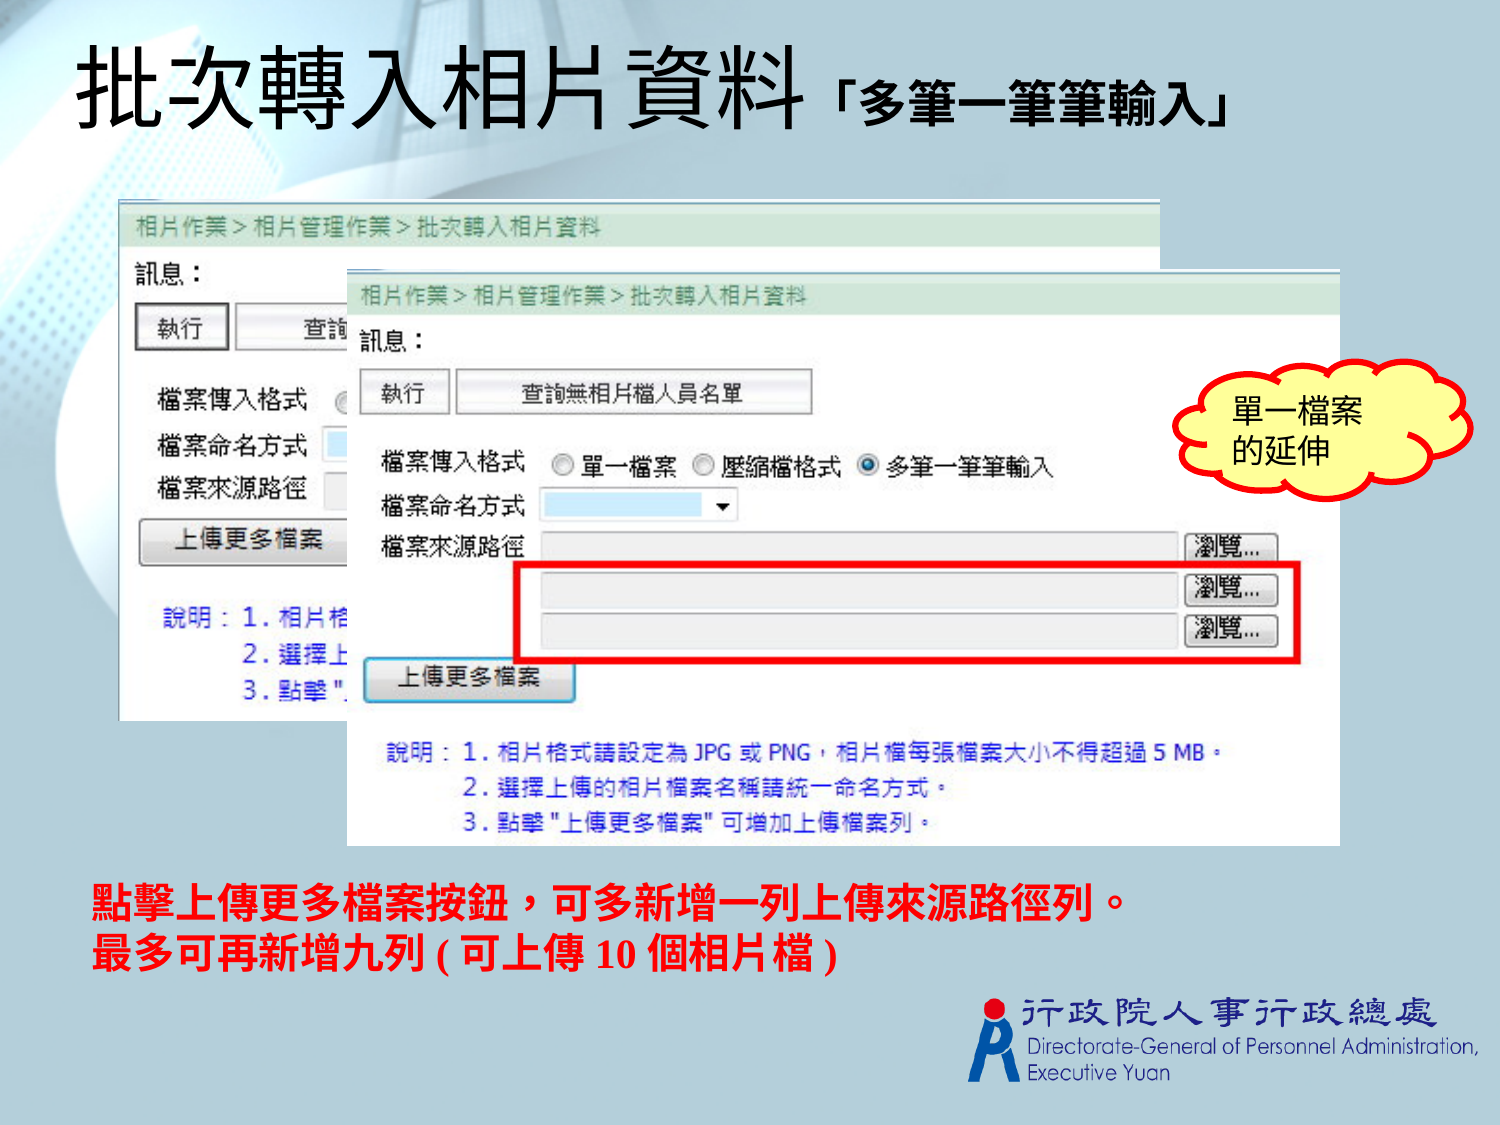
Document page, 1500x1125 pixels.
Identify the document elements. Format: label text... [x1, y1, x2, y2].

text_box 點擊上傳更多檔案按鈕，可多新增一列上傳來源路徑列。 最多可再新增九列(可上傳10個相片檔) [76, 869, 1383, 1035]
text_box 單一檔案的延伸 [1175, 361, 1471, 500]
picture [118, 199, 1340, 846]
text_box 批次轉入相片資料「多筆一筆筆輸入」 [58, 23, 1334, 138]
